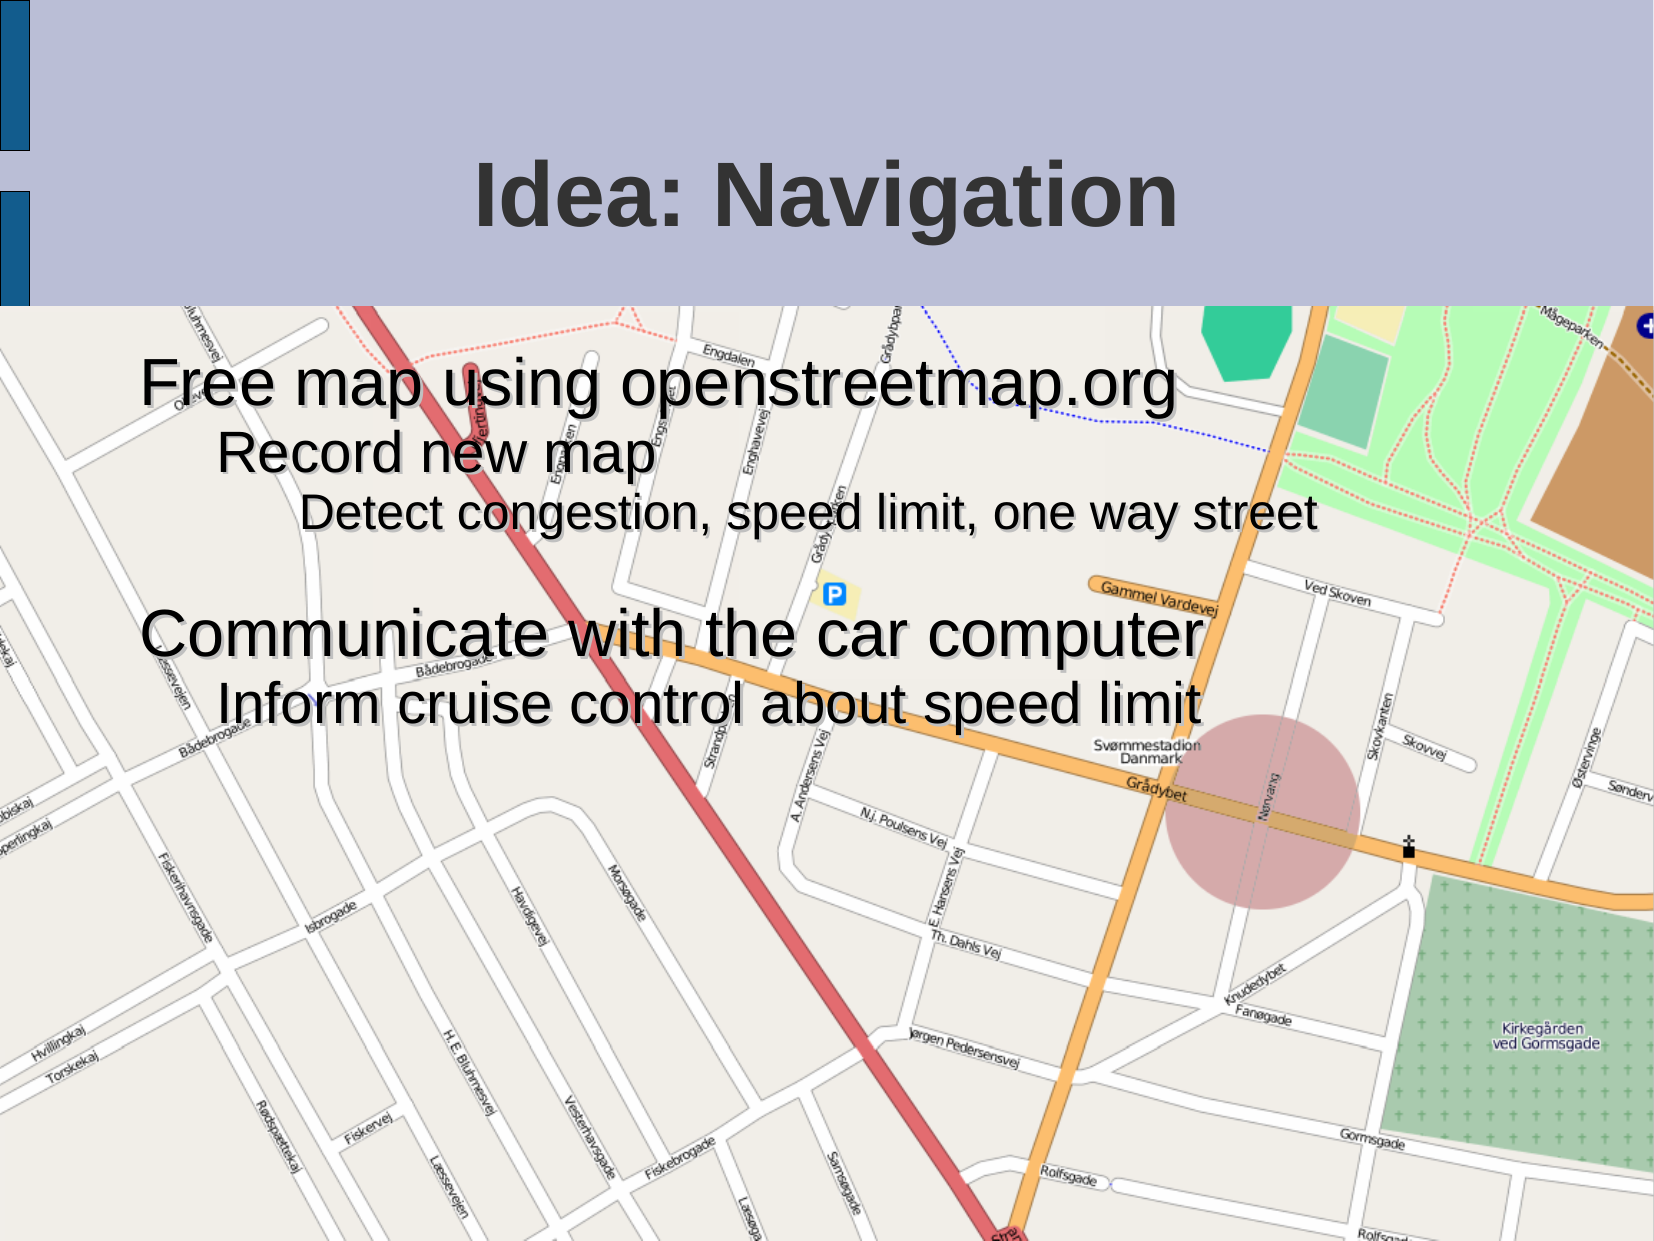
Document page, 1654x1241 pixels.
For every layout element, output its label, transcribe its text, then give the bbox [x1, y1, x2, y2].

title Idea: Navigation [121, 91, 1534, 299]
list Free map using openstreetmap.org Record new map Detect congestion, speed limit, one way street Communicate with the car computer Inform cruise control about speed limit [121, 344, 1534, 1127]
picture [0, 306, 1654, 1241]
